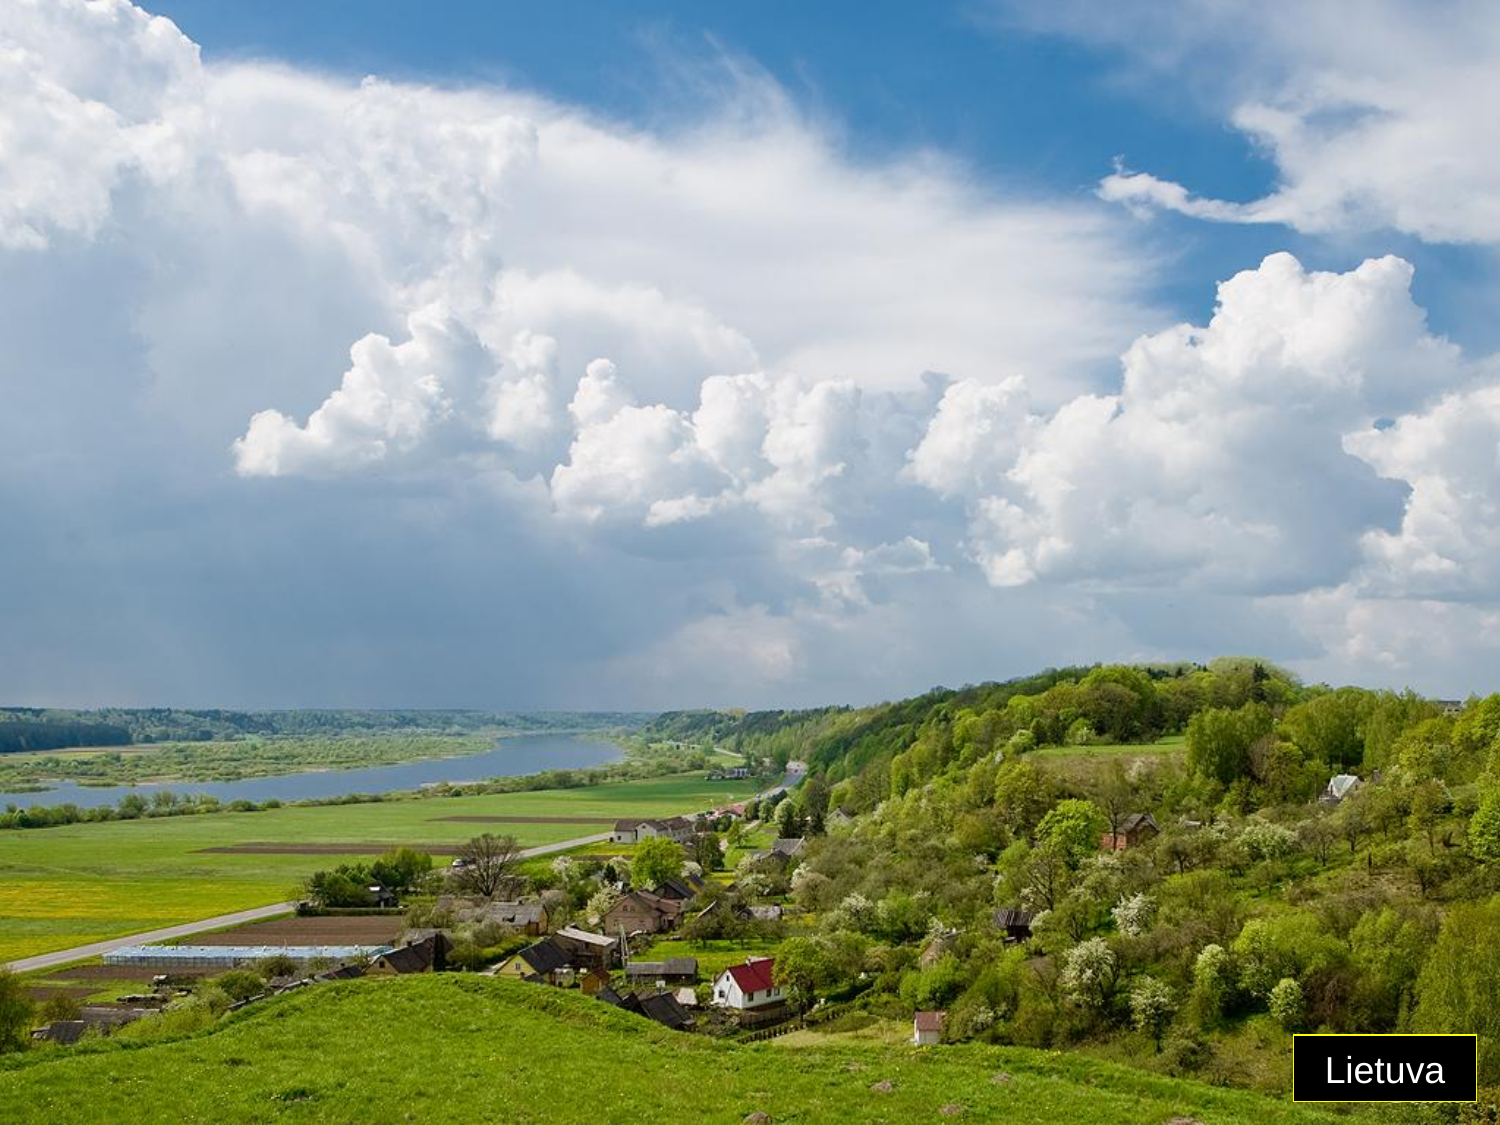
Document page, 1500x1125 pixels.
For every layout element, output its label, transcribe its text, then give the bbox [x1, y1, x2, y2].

picture [0, 0, 1500, 1125]
text_box Lietuva [1293, 1035, 1477, 1101]
